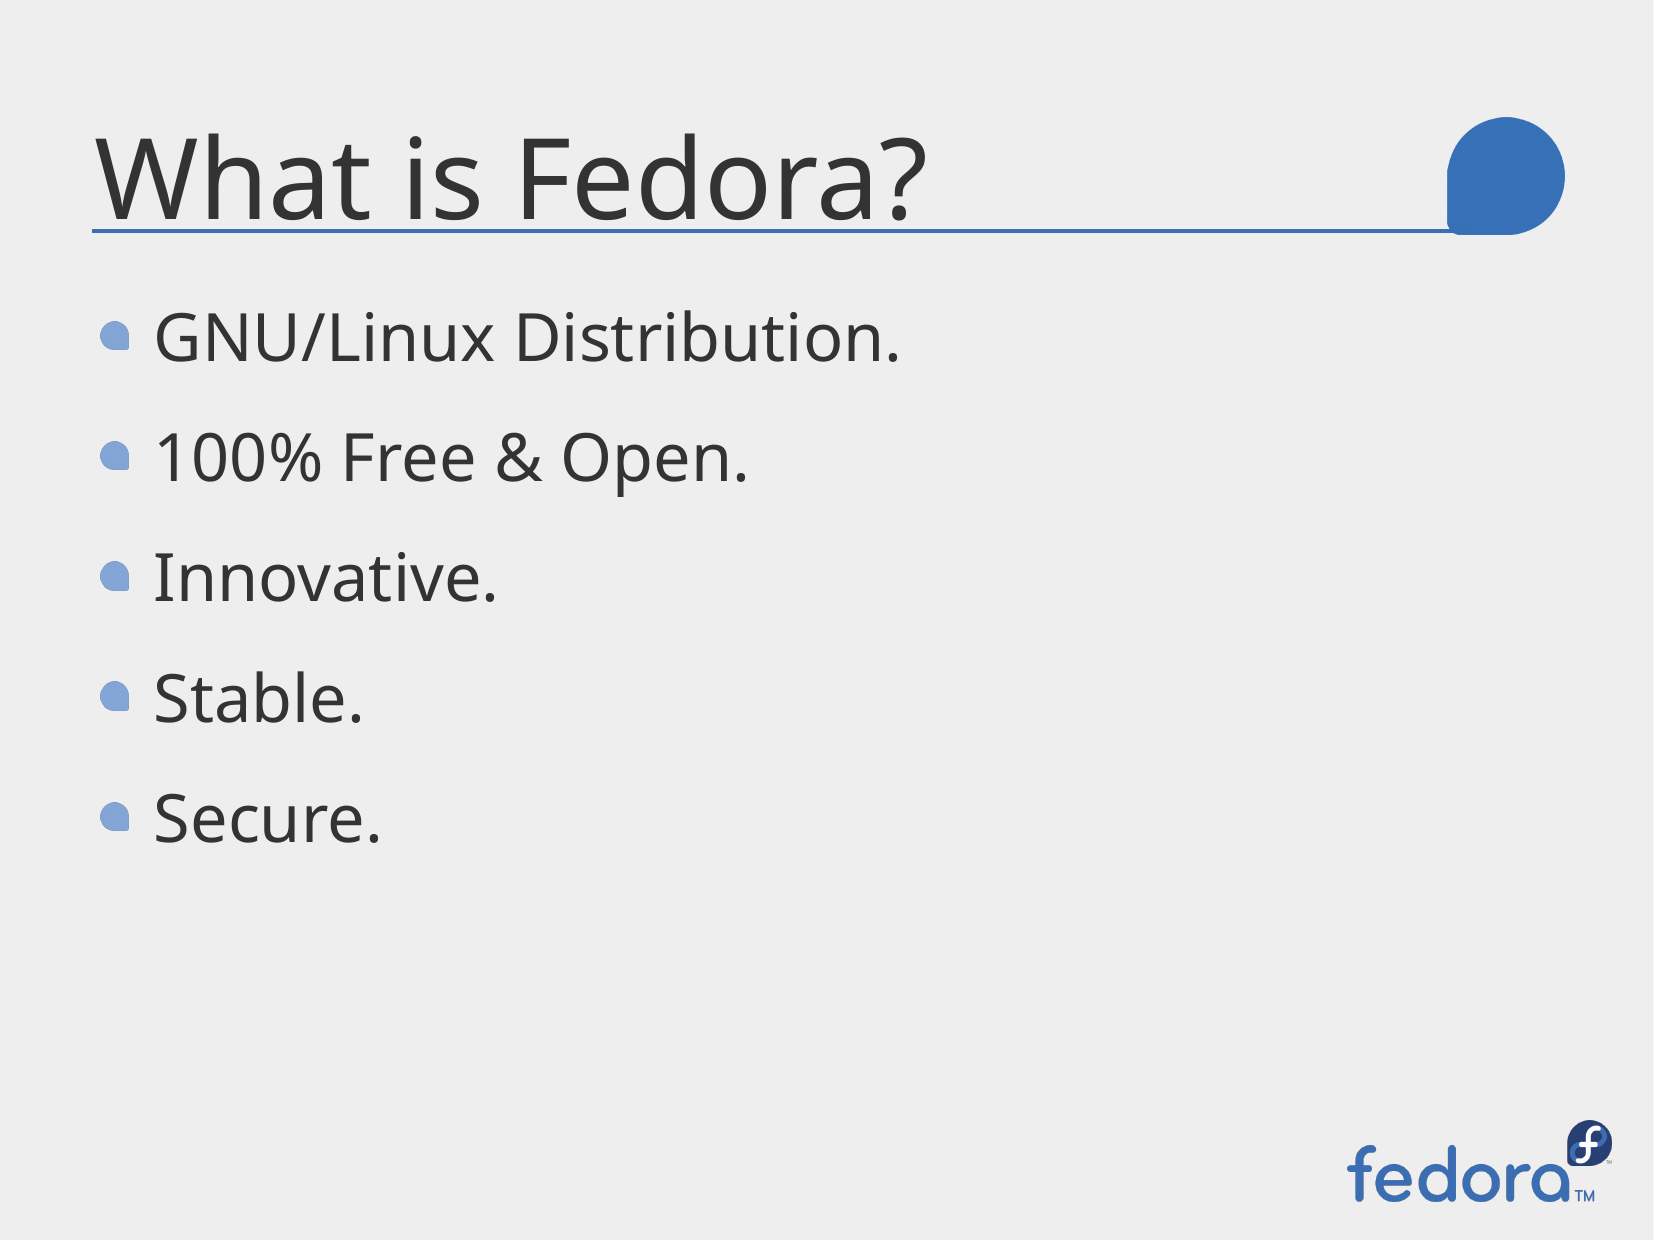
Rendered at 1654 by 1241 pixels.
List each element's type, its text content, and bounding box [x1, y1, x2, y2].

picture [1447, 117, 1565, 235]
title What is Fedora? [94, 100, 1426, 251]
list GNU/Linux Distribution. 100% Free & Open. Innovative. Stable. Secure. [82, 290, 1571, 1094]
picture [1347, 1120, 1612, 1202]
